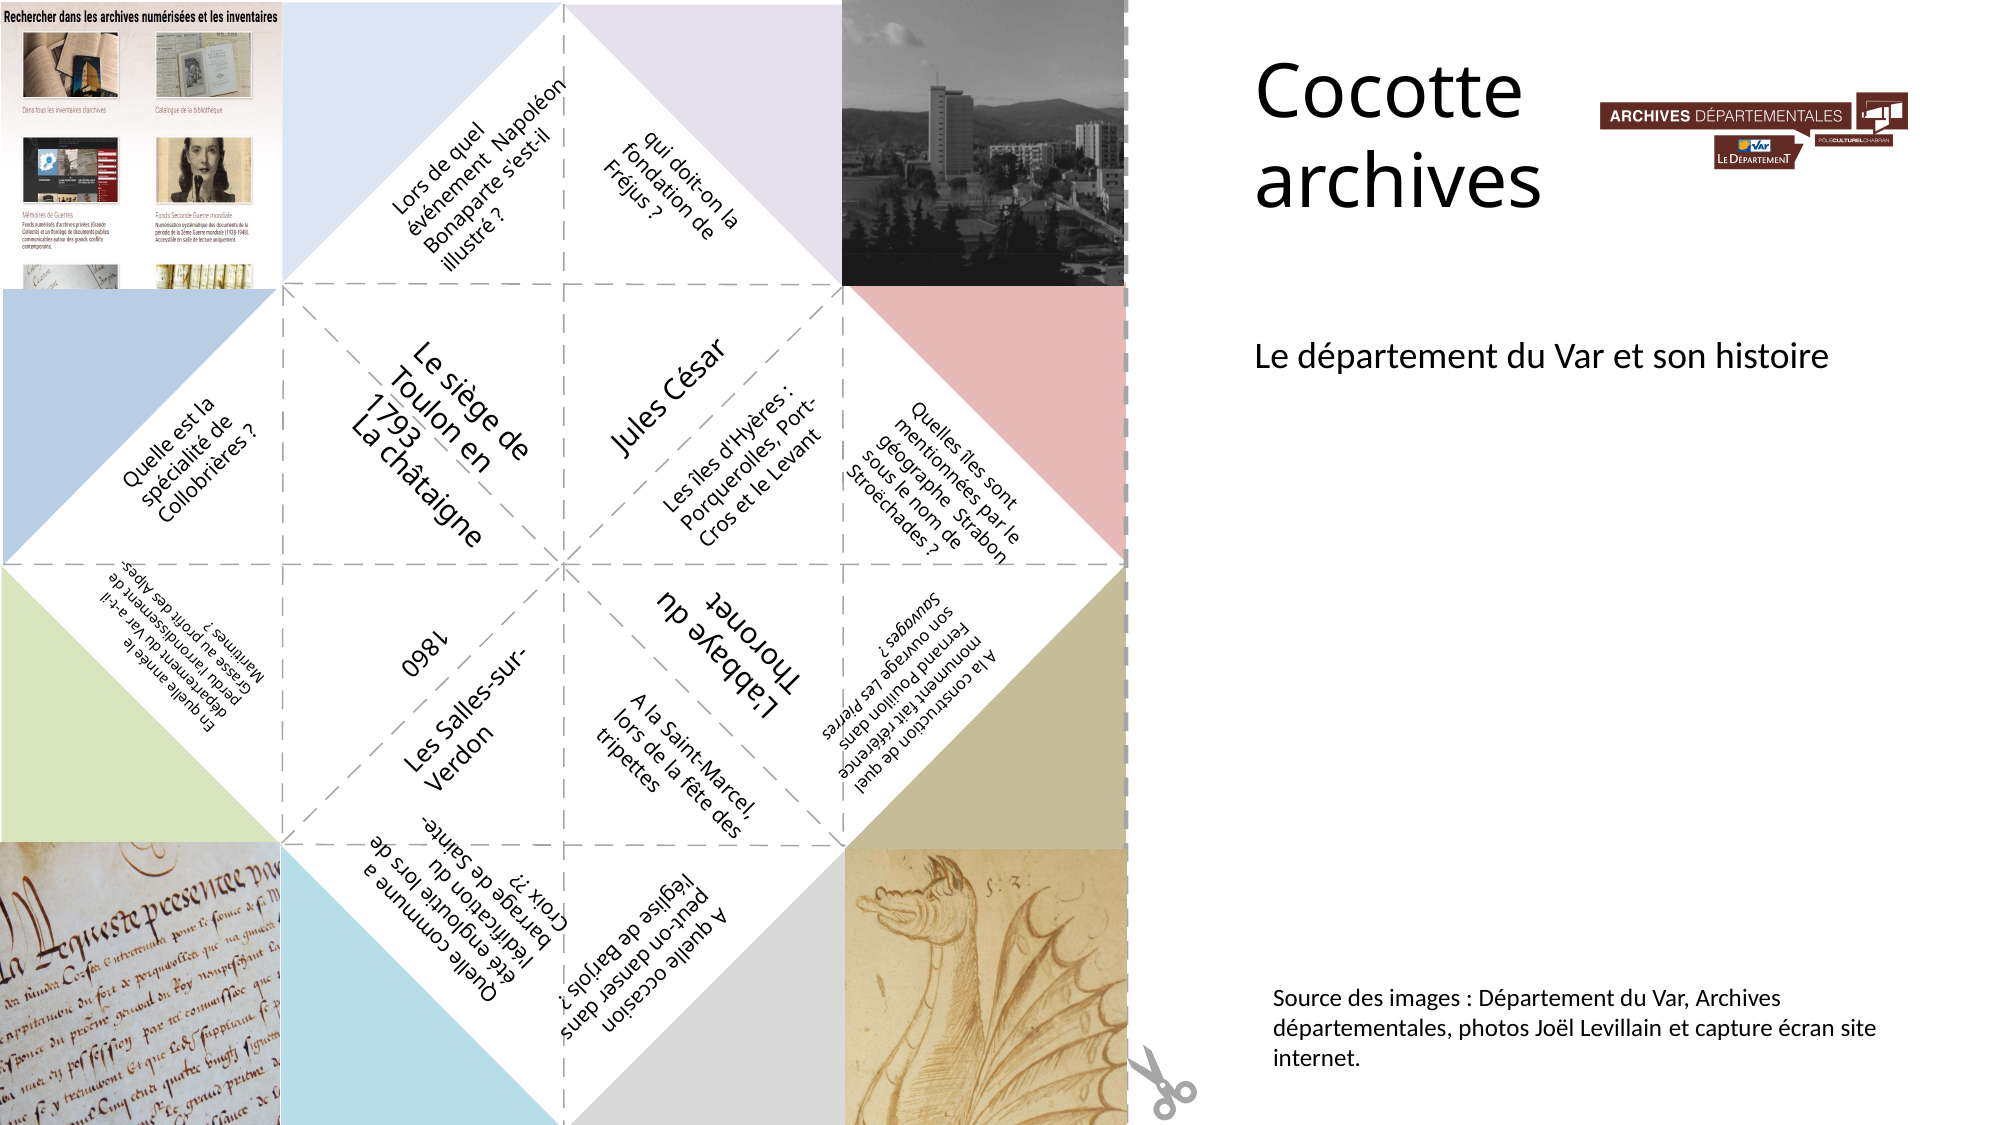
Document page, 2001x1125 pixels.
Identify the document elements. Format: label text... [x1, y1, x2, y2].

text_box A la construction de quel monument fait référence Fernand Pouiilon dans son ouvrage Les Pierres Sauvages ? [779, 581, 1018, 821]
text_box Le département du Var et son histoire [1239, 324, 1867, 429]
text_box Les Salles-sur-Verdon [381, 595, 597, 815]
text_box Le siège de Toulon en 1793 [391, 318, 591, 519]
text_box Jules César [587, 275, 788, 475]
text_box qui doit-on la fondation de Fréjus ? [566, 104, 798, 325]
text_box [1, 2, 1127, 1125]
text_box Les îles d'Hyères : Porquerolles, Port-Cros et le Levant [641, 341, 867, 565]
text_box Quelle est la spécialité de Collobrières ? [100, 321, 342, 563]
text_box Lors de quel événement Napoléon Bonaparte s'est-il illustré ? [366, 29, 612, 275]
text_box Source des images : Département du Var, Archives départementales, photos Joël Levillain et capture écran site internet. [1258, 974, 1946, 1049]
text_box L'abbaye du Thoronet [601, 541, 800, 743]
picture [845, 849, 1209, 1125]
text_box Quelle commune a été engloutie lors de l'édification du barrage de Sainte-Croix ?? [326, 796, 548, 1025]
text_box A la Saint-Marcel, lors de la fête des tripettes [586, 670, 804, 888]
picture [1, 2, 282, 289]
text_box Quelles îles sont mentionnées par le géographe Strabon sous le nom de Stroëchades ? [843, 380, 1082, 620]
text_box 1860 [279, 607, 473, 807]
picture [1559, 82, 1949, 181]
picture [0, 842, 280, 1125]
text_box La châtaigne [330, 390, 530, 590]
text_box A quelle occasion peut-on danser dans l'église de Barjols ? [504, 835, 751, 1082]
picture [842, 0, 1124, 286]
text_box Cocotte archives [1239, 34, 1759, 230]
text_box En quelle année le département du Var a-t-il perdu l'arrondissement de Grasse au profit des Alpes-Maritimes ? [47, 513, 286, 753]
